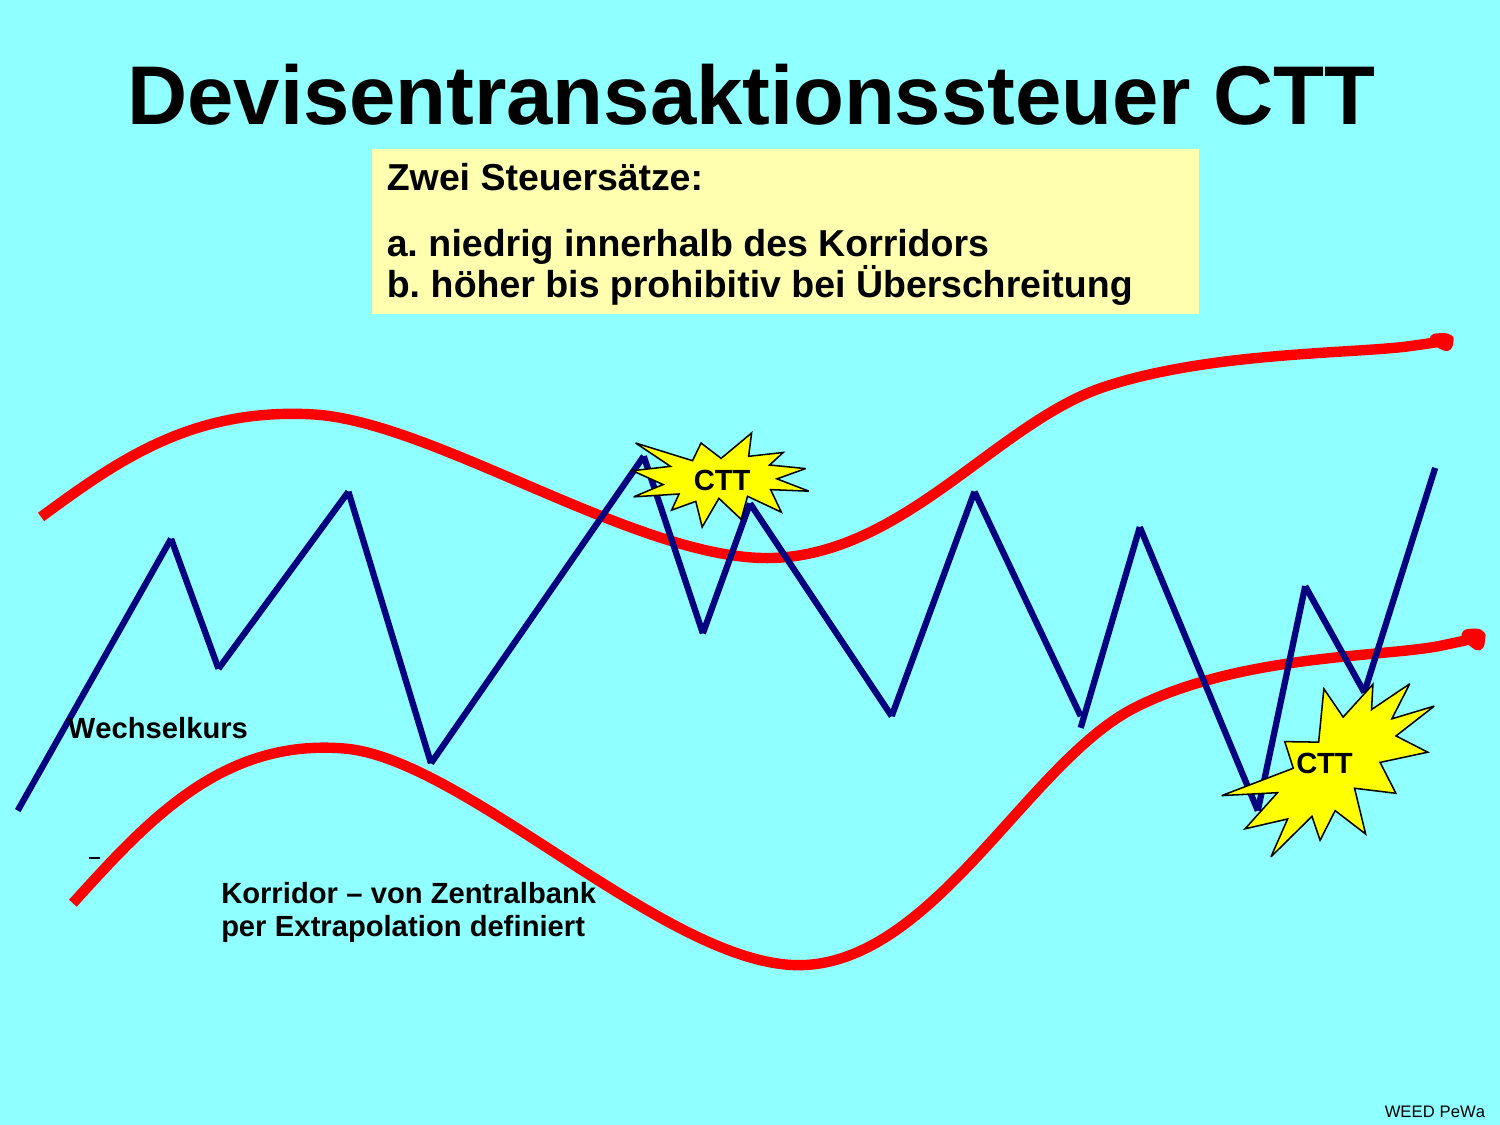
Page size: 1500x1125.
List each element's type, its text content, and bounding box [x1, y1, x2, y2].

text_box [632, 443, 686, 511]
text_box [774, 465, 809, 492]
text_box Wechselkurs [53, 704, 278, 753]
text_box CTT [679, 456, 774, 505]
text_box [723, 432, 752, 456]
text_box [696, 505, 716, 528]
text_box [751, 452, 784, 461]
text_box [766, 496, 782, 513]
text_box Zwei Steuersätze: a. niedrig innerhalb des Korridors b. höher bis prohibitiv bei Überschreitung [372, 148, 1199, 314]
text_box [725, 505, 746, 520]
text_box [1221, 683, 1435, 857]
text_box [694, 443, 719, 456]
text_box CTT [1281, 739, 1377, 788]
title Devisentransaktionssteuer CTT [76, 19, 1427, 173]
text_box Korridor – von Zentralbank per Extrapolation definiert [206, 869, 656, 951]
text_box WEED PeWa [1216, 1095, 1500, 1125]
